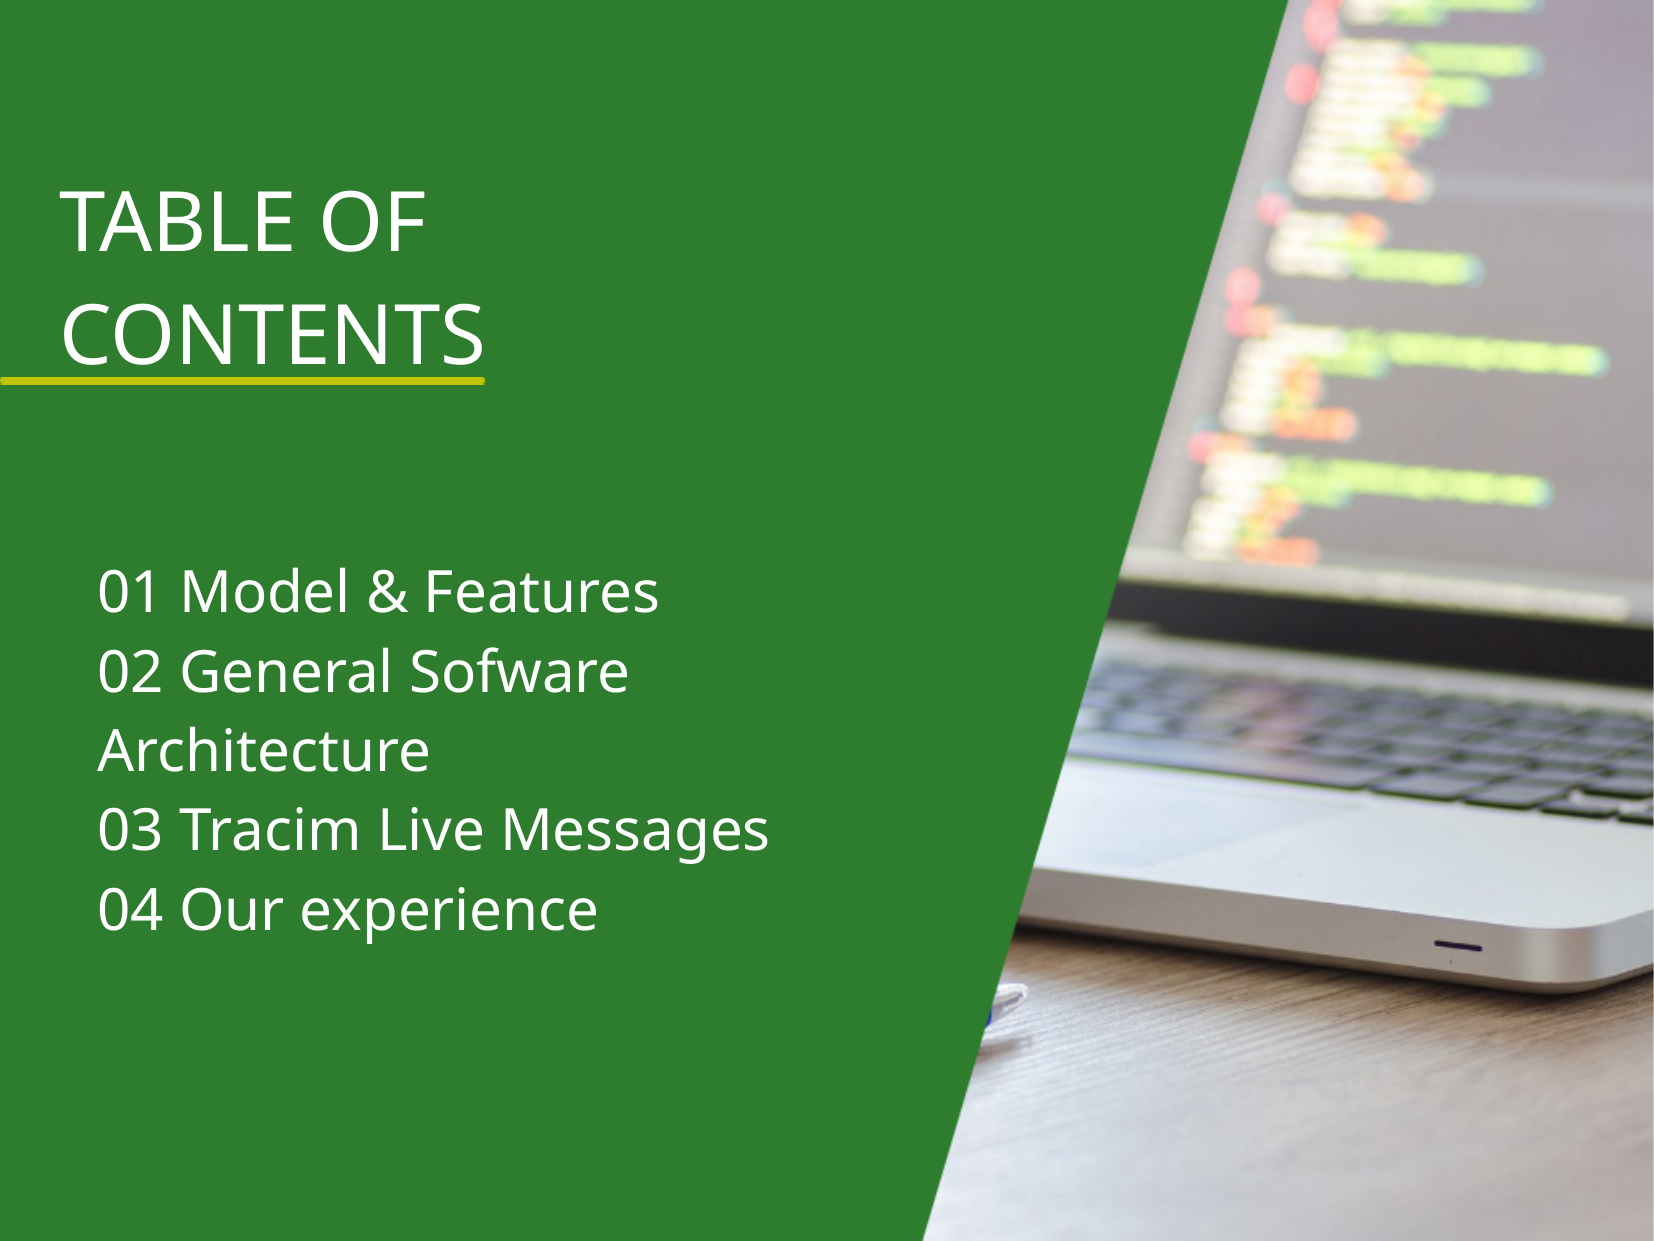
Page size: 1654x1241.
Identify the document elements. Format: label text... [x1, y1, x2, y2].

text_box TABLE OF CONTENTS [44, 154, 541, 357]
picture [0, 0, 1654, 1241]
text_box 01 Model & Features 02 General Sofware Architecture 03 Tracim Live Messages 04 Our experience [82, 543, 981, 820]
